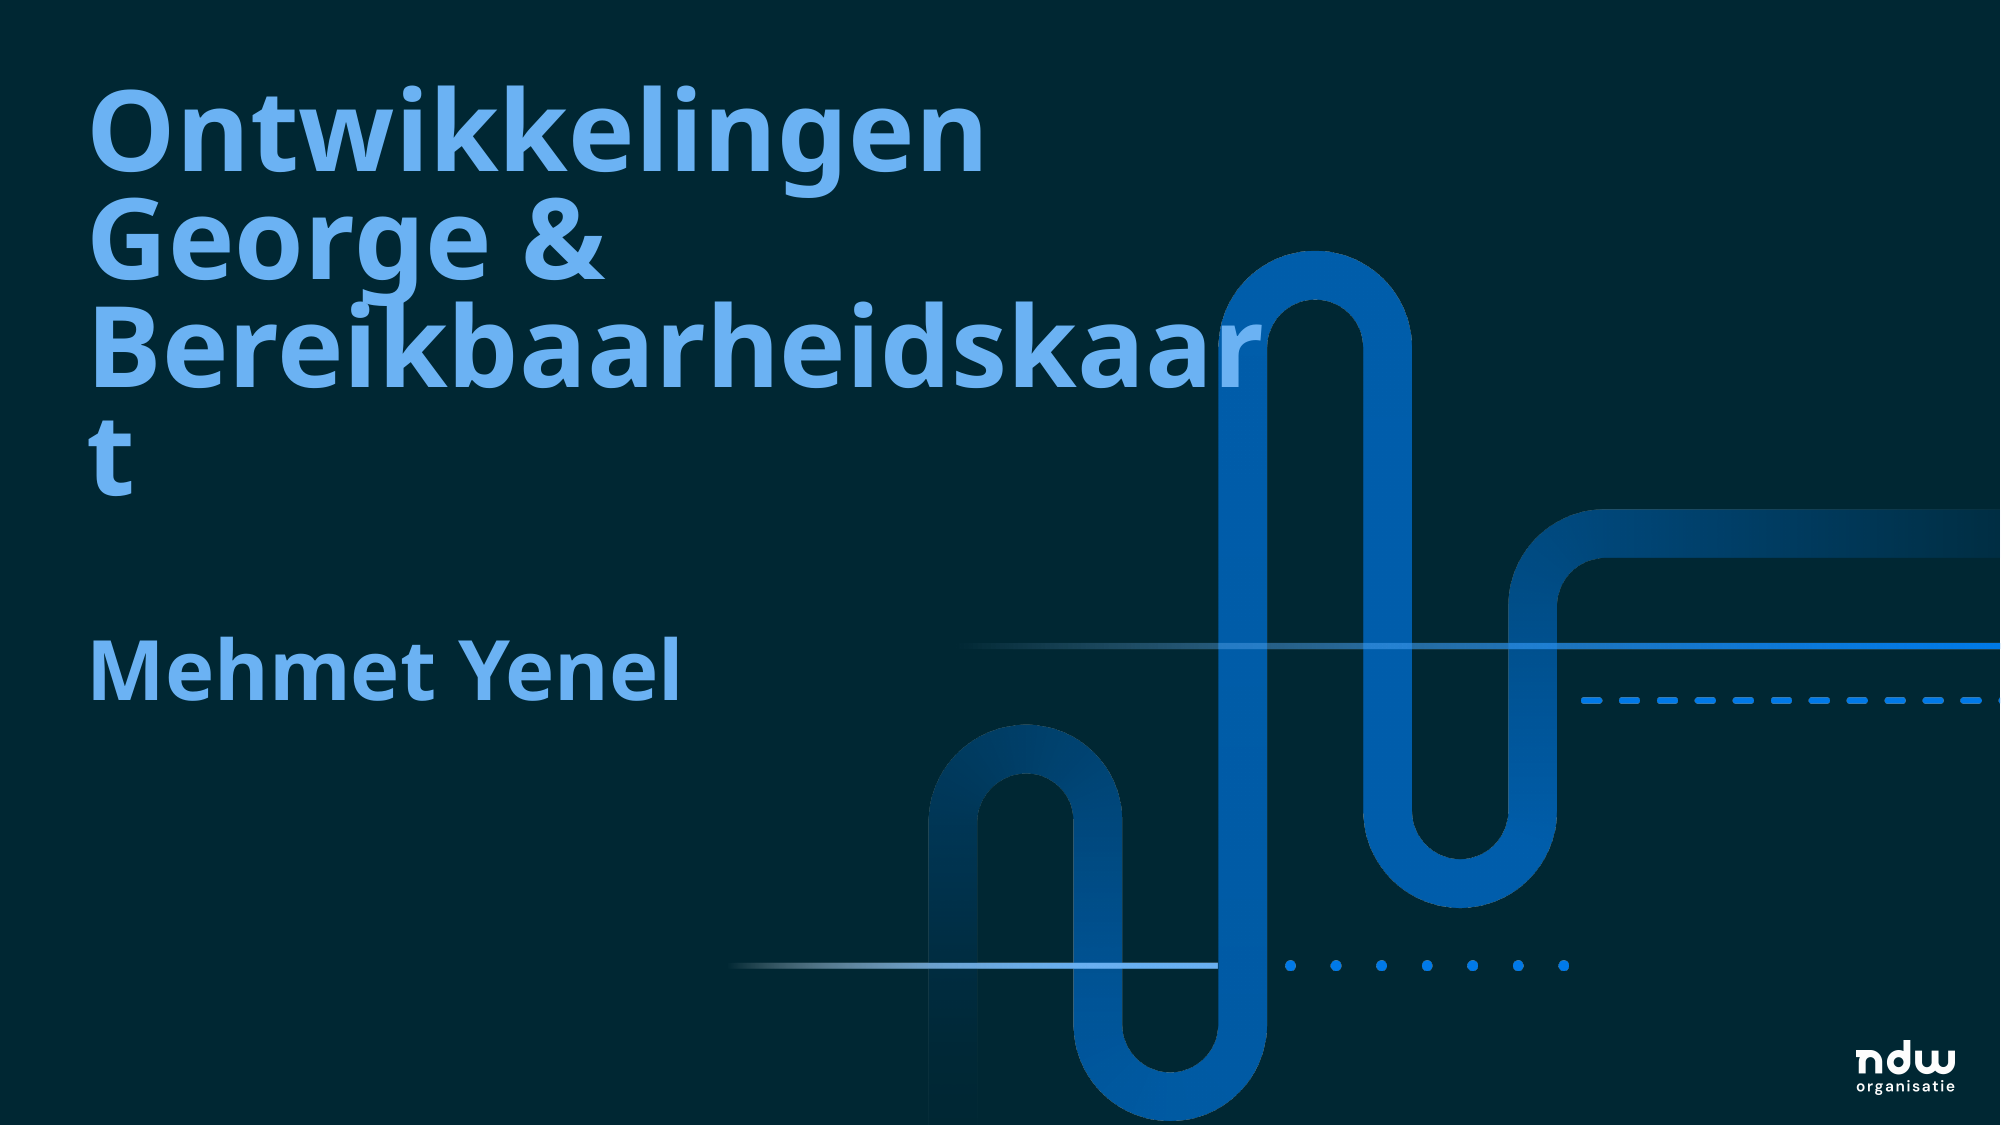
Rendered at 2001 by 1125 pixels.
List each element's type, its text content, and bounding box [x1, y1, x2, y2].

title Ontwikkelingen George & Bereikbaarheidskaart Mehmet Yenel [71, 77, 1321, 583]
